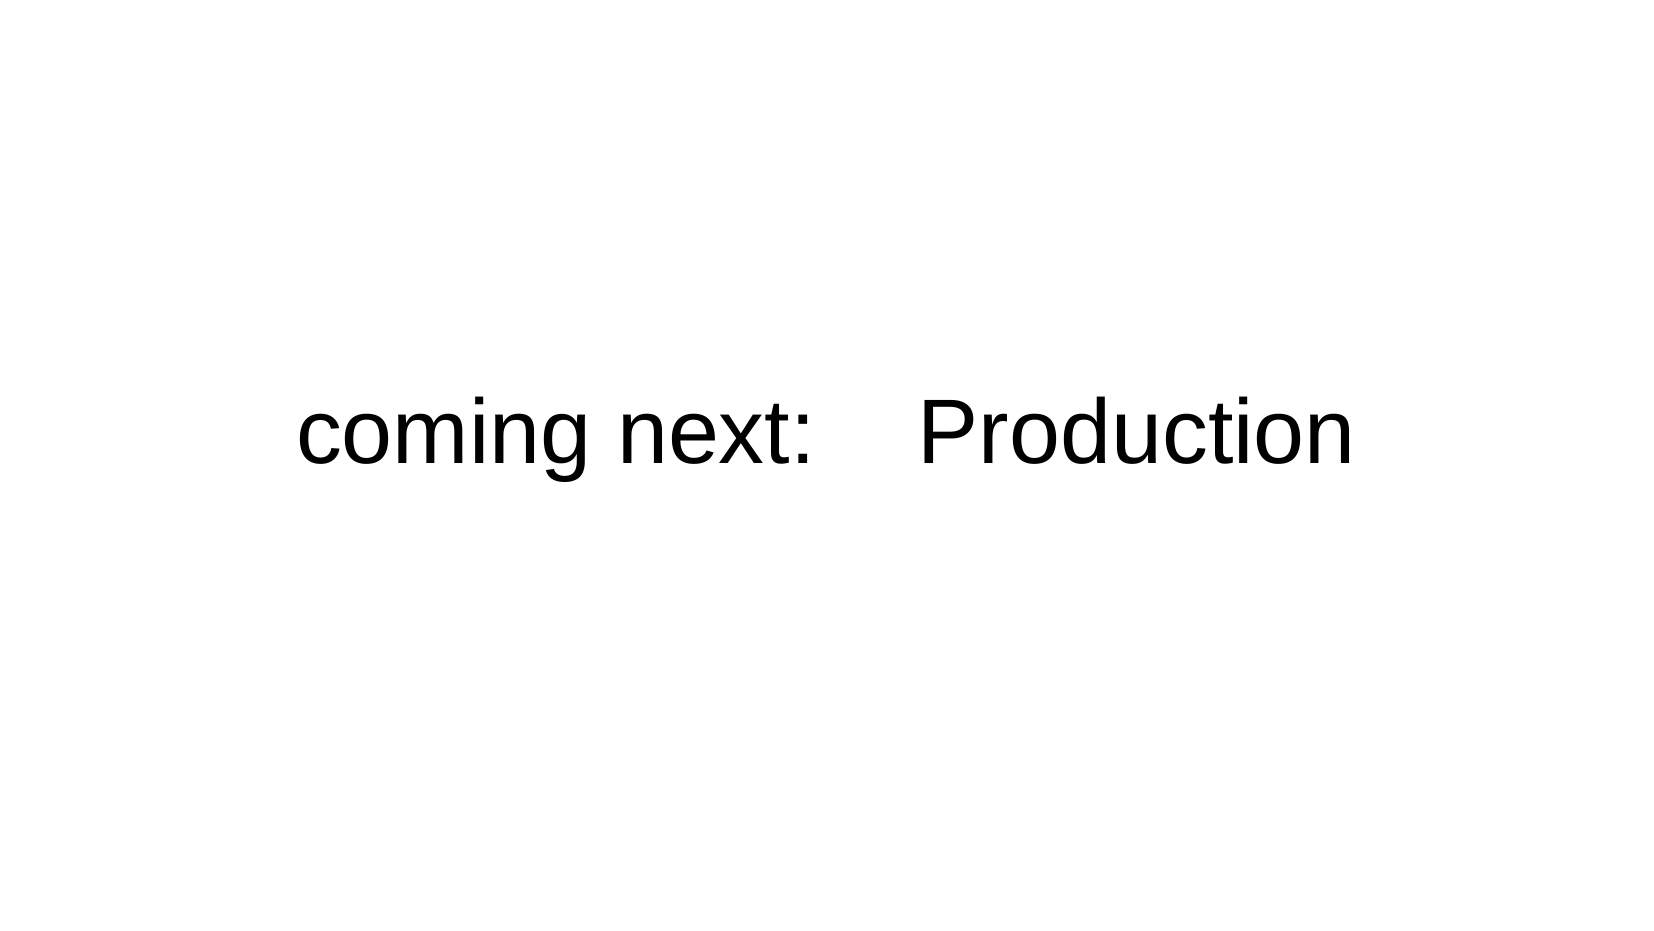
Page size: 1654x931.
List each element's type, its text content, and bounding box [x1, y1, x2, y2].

title coming next: Production [82, 354, 1571, 510]
